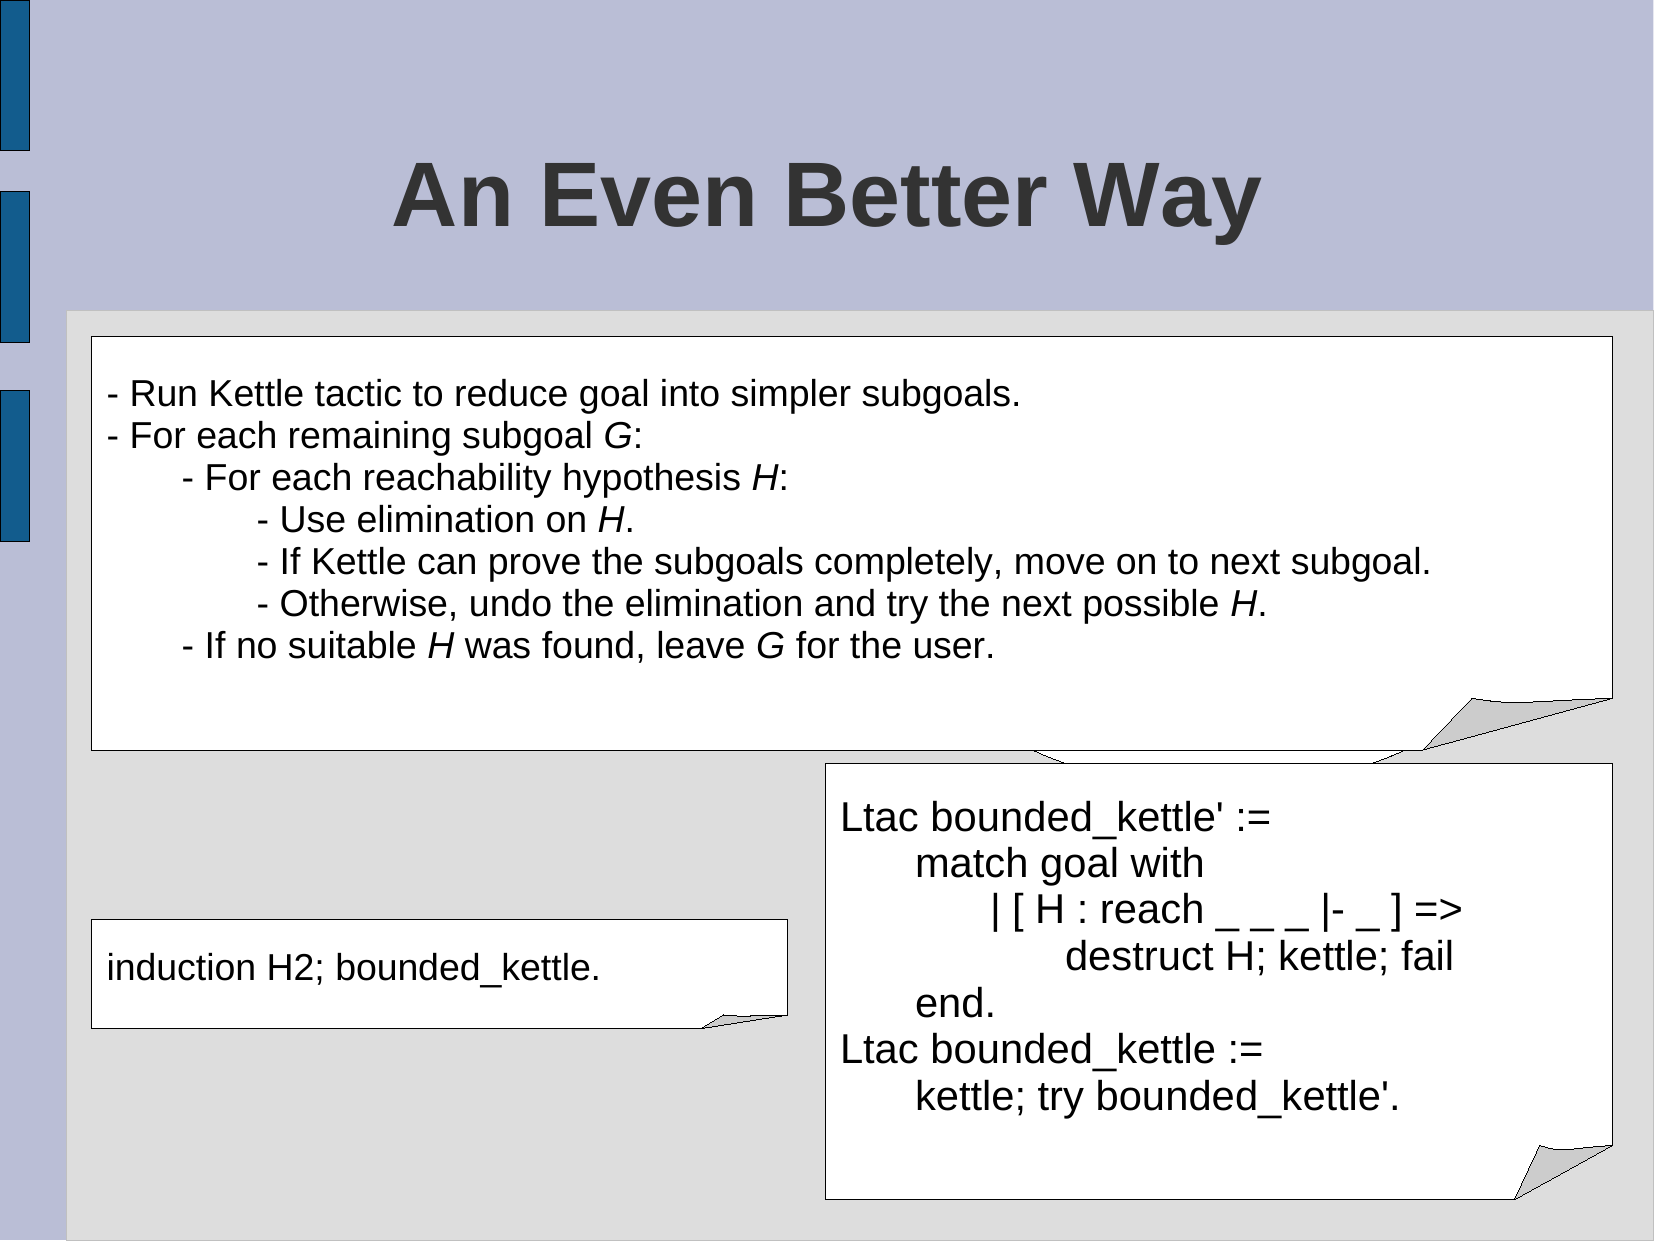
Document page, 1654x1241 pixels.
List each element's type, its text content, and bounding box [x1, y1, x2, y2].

title An Even Better Way [121, 91, 1534, 299]
text_box induction H2; bounded_kettle. [91, 919, 788, 1029]
text_box - Run Kettle tactic to reduce goal into simpler subgoals. - For each remaining subgoal G: - For each reachability hypothesis H: - Use elimination on H. - If Kettle can prove the subgoals completely, move on to next subgoal. - Otherwise, undo the elimination and try the next possible H. - If no suitable H was found, leave G for the user. [91, 336, 1613, 751]
text_box Ltac bounded_kettle' := match goal with | [ H : reach _ _ _ |- _ ] => destruct H; kettle; fail end. Ltac bounded_kettle := kettle; try bounded_kettle'. [825, 763, 1613, 1200]
text_box Am I going to have to use the elimination rule manually for every proof? That could get tedious! [1034, 751, 1403, 763]
